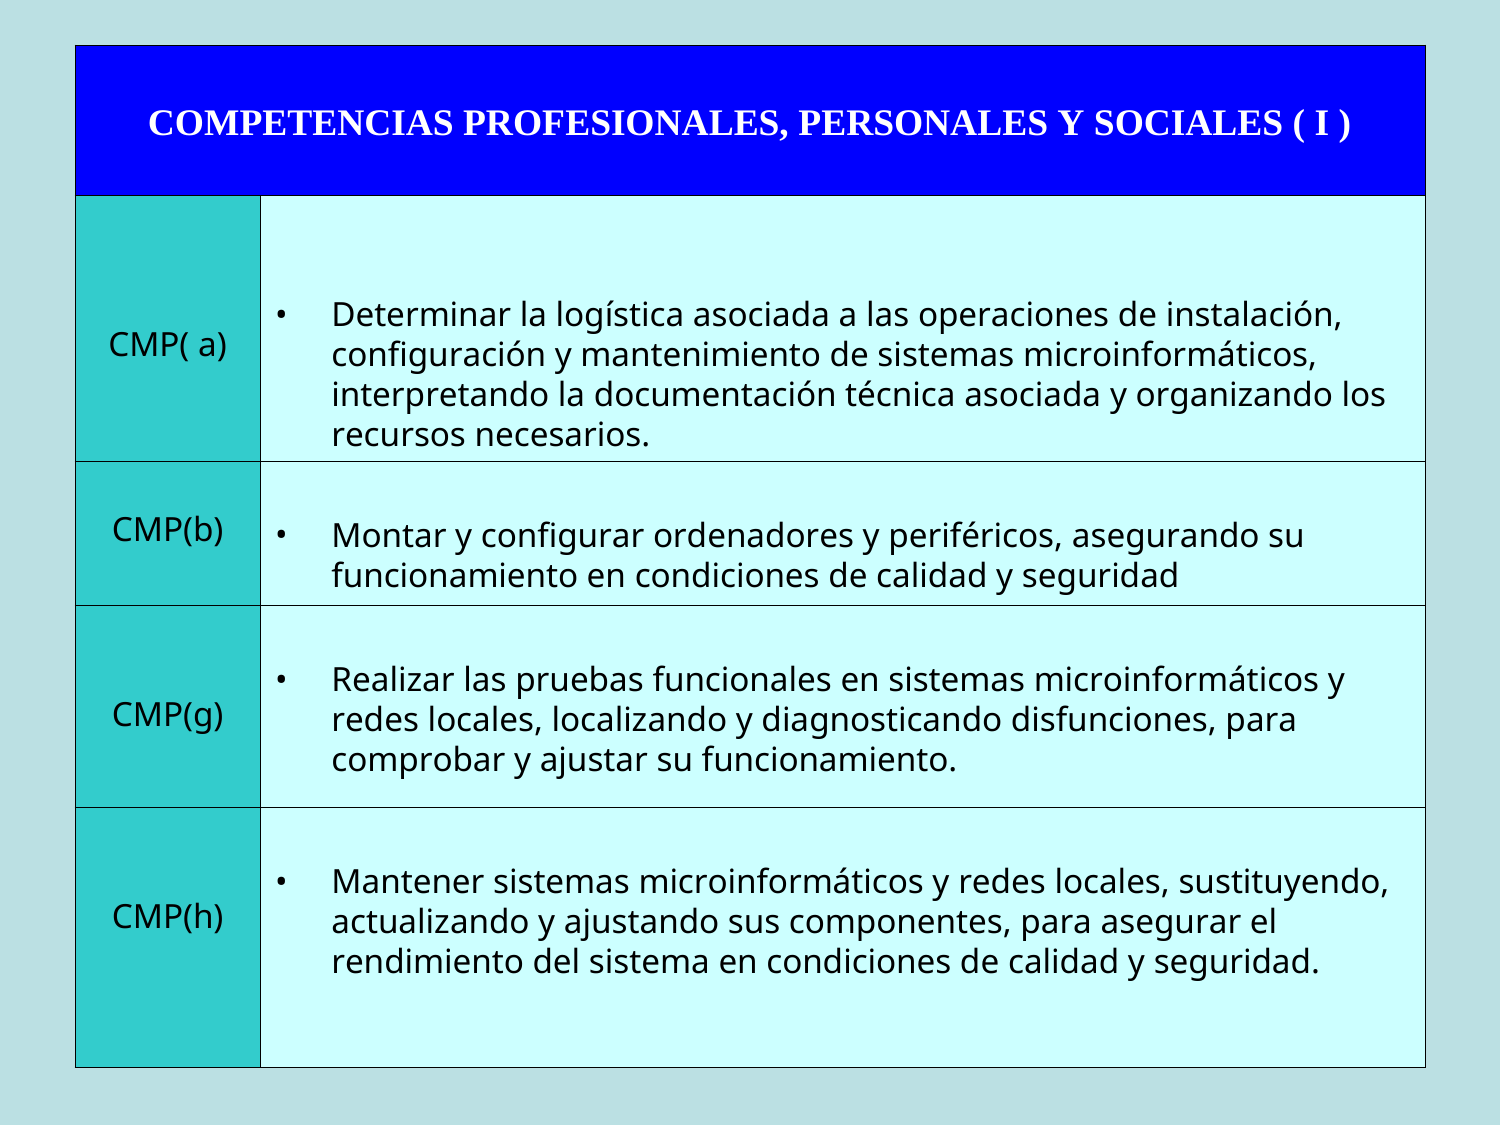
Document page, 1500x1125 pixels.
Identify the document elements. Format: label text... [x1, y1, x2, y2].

table_cell Determinar la logística asociada a las operaciones de instalación, configuración y mantenimiento de sistemas microinformáticos, interpretando la documentación técnica asociada y organizando los recursos necesarios. [261, 196, 1425, 461]
table_cell CMP(g) [76, 606, 260, 807]
table_cell CMP(h) [76, 808, 260, 1067]
table_header COMPETENCIAS PROFESIONALES, PERSONALES Y SOCIALES ( I ) [76, 46, 1425, 195]
table_cell Montar y configurar ordenadores y periféricos, asegurando su funcionamiento en condiciones de calidad y seguridad [261, 462, 1425, 605]
table_cell CMP(b) [76, 462, 260, 605]
table_cell CMP( a) [76, 196, 260, 461]
table_cell Mantener sistemas microinformáticos y redes locales, sustituyendo, actualizando y ajustando sus componentes, para asegurar el rendimiento del sistema en condiciones de calidad y seguridad. [261, 808, 1425, 1067]
table_cell Realizar las pruebas funcionales en sistemas microinformáticos y redes locales, localizando y diagnosticando disfunciones, para comprobar y ajustar su funcionamiento. [261, 606, 1425, 807]
